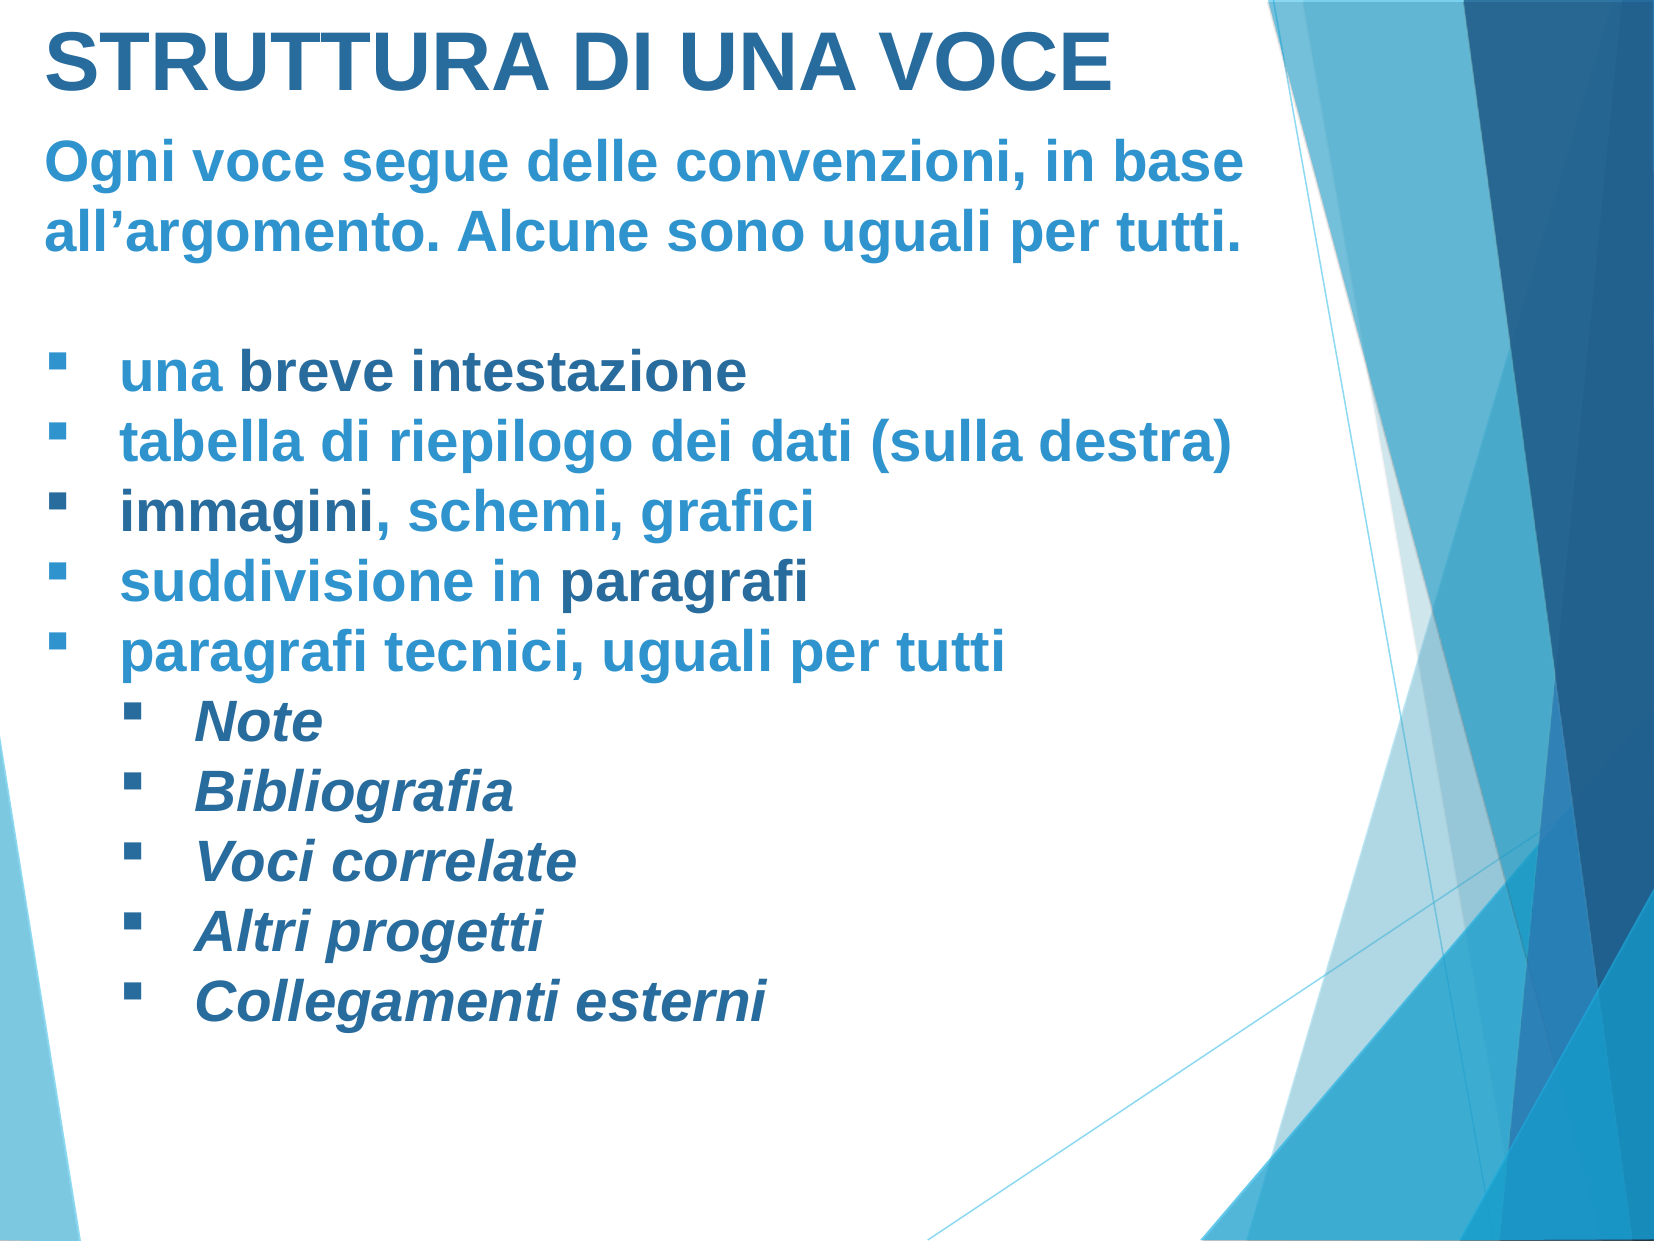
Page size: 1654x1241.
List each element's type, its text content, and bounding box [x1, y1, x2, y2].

text_box Ogni voce segue delle convenzioni, in base all’argomento. Alcune sono uguali per tutti. una breve intestazione tabella di riepilogo dei dati (sulla destra) immagini, schemi, grafici suddivisione in paragrafi paragrafi tecnici, uguali per tutti Note Bibliografia Voci correlate Altri progetti Collegamenti esterni [29, 116, 1309, 1041]
text_box STRUTTURA DI UNA VOCE [29, 0, 1309, 115]
